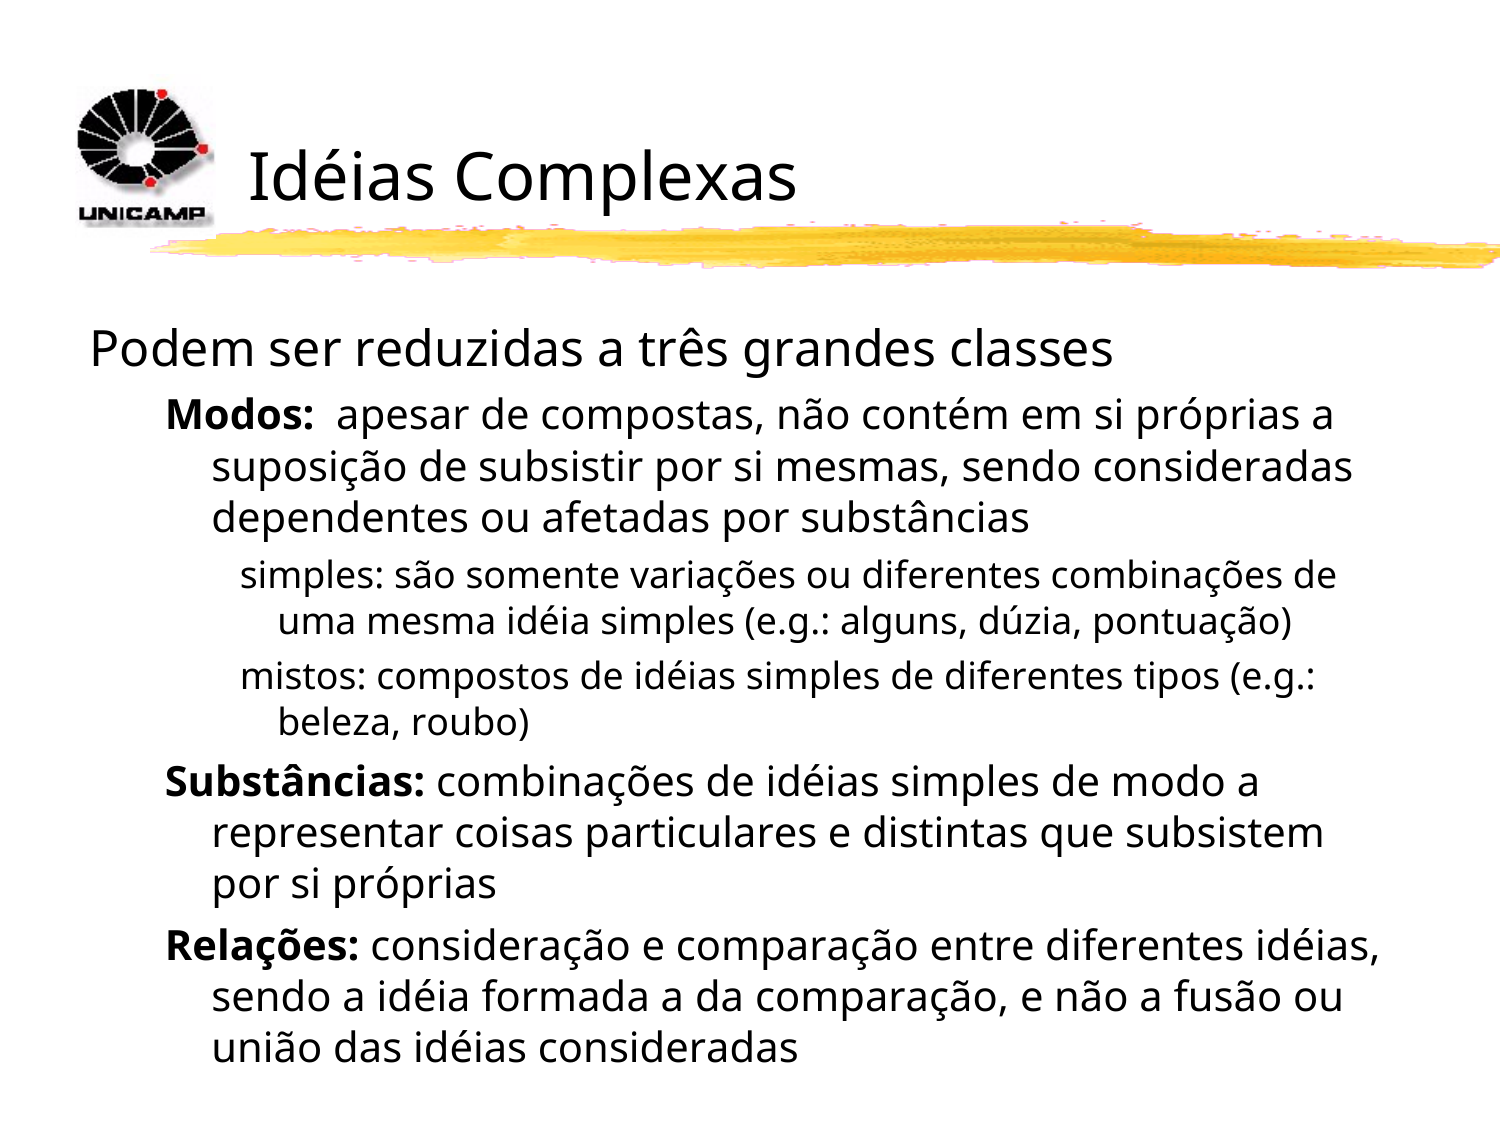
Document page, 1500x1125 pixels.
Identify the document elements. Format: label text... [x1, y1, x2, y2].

list Podem ser reduzidas a três grandes classes Modos: apesar de compostas, não contém em si próprias a suposição de subsistir por si mesmas, sendo consideradas dependentes ou afetadas por substâncias simples: são somente variações ou diferentes combinações de uma mesma idéia simples (e.g.: alguns, dúzia, pontuação) mistos: compostos de idéias simples de diferentes tipos (e.g.: beleza, roubo) Substâncias: combinações de idéias simples de modo a representar coisas particulares e distintas que subsistem por si próprias Relações: consideração e comparação entre diferentes idéias, sendo a idéia formada a da comparação, e não a fusão ou união das idéias consideradas [74, 309, 1417, 994]
title Idéias Complexas [233, 37, 1434, 225]
picture [75, 74, 1500, 279]
